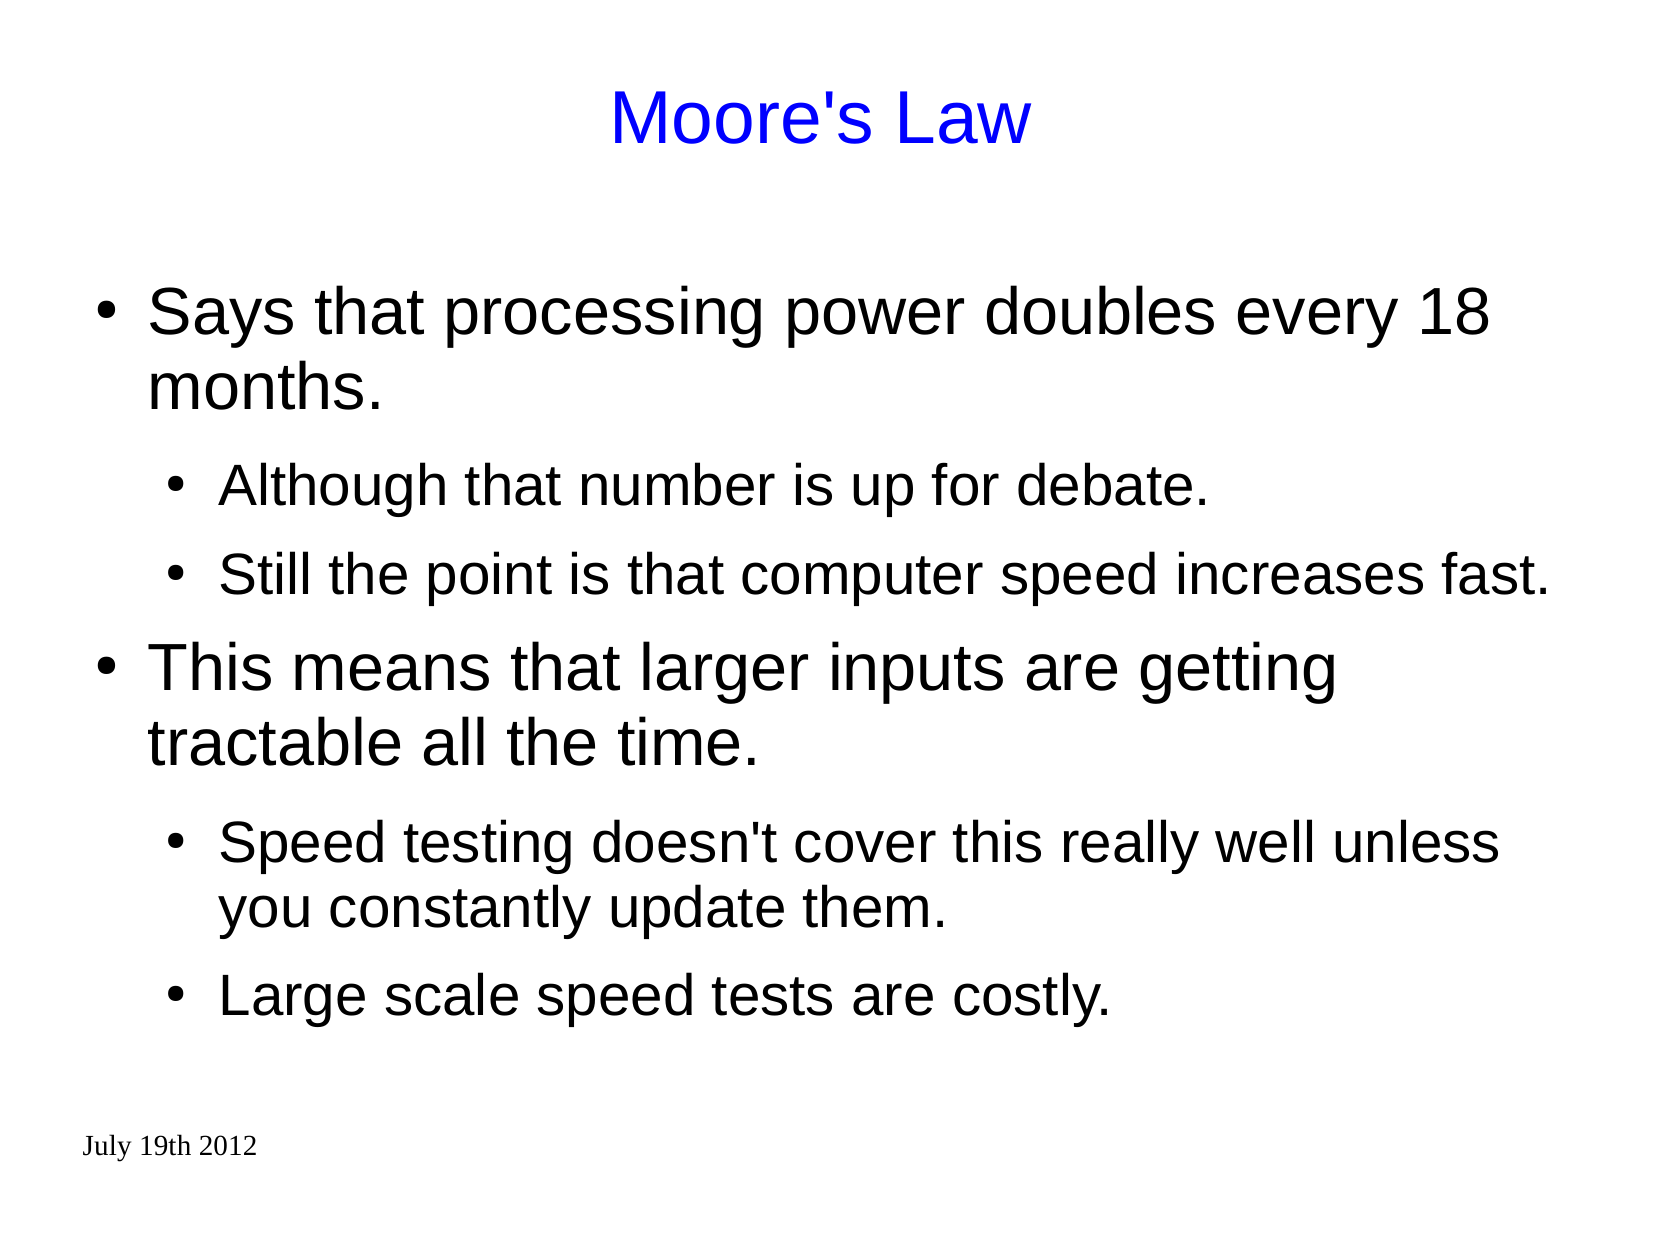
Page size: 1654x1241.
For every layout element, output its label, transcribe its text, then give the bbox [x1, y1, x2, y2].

list Says that processing power doubles every 18 months. Although that number is up for debate. Still the point is that computer speed increases fast. This means that larger inputs are getting tractable all the time. Speed testing doesn't cover this really well unless you constantly update them. Large scale speed tests are costly. [76, 274, 1565, 1093]
title Moore's Law [76, 58, 1565, 178]
